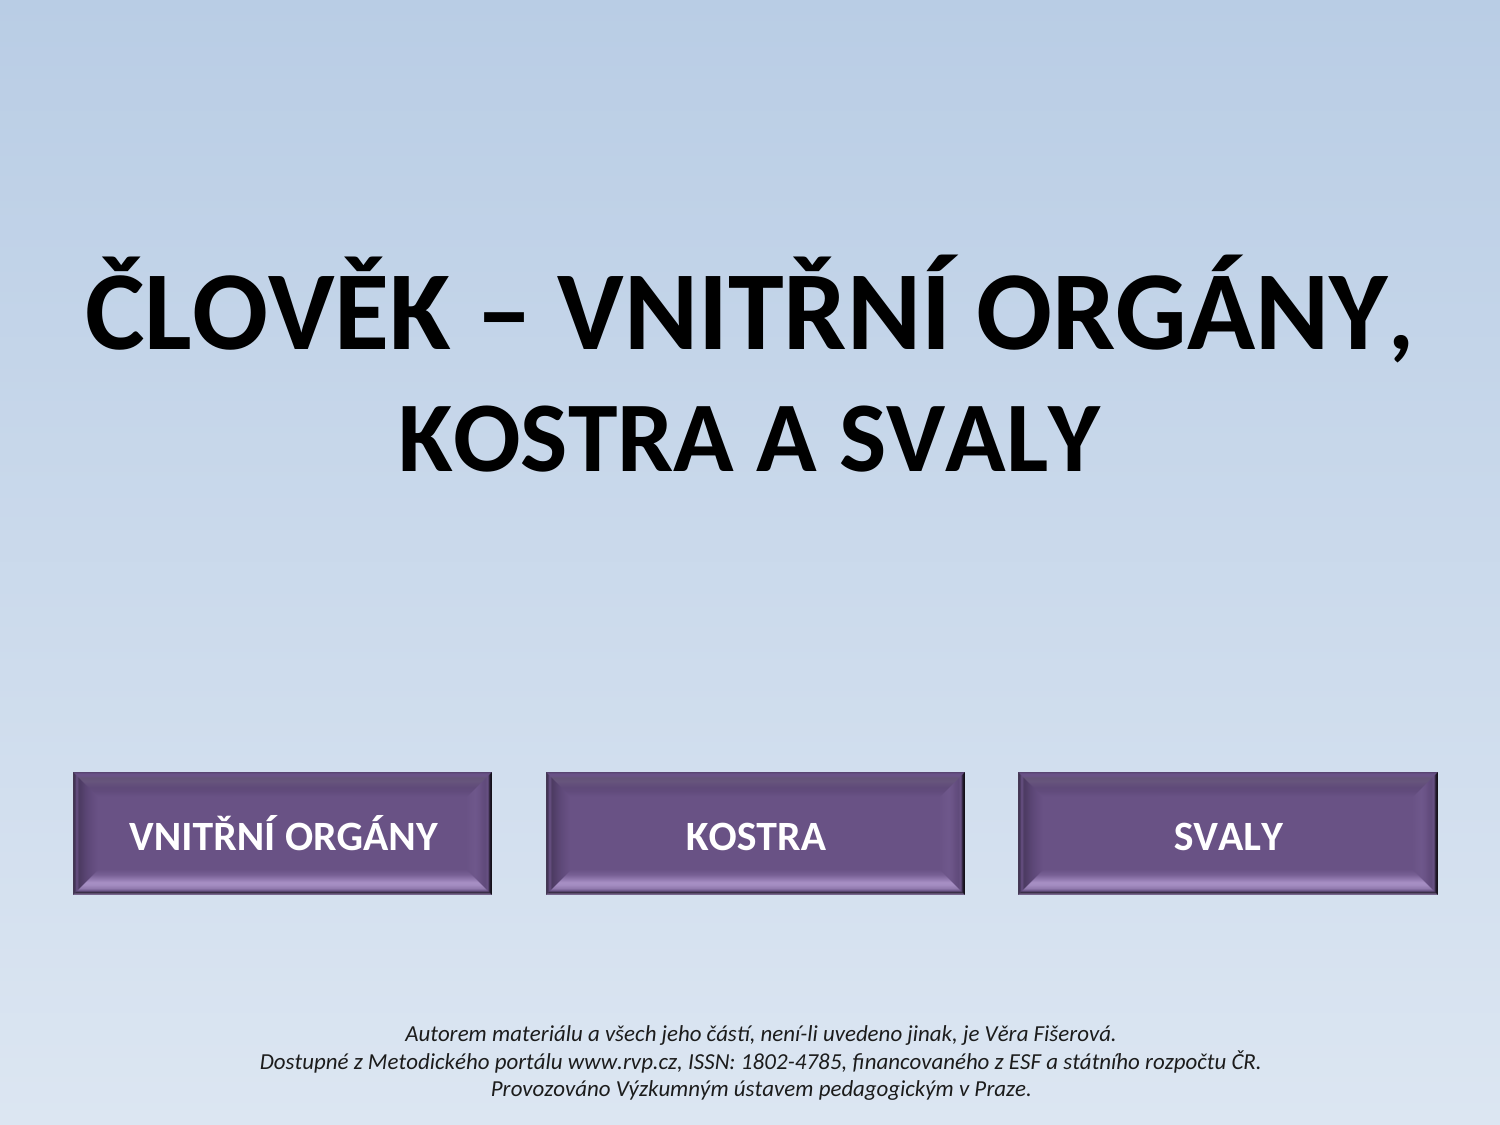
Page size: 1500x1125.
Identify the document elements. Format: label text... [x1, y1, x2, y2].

picture [1016, 770, 1440, 897]
text_box SVALY [1021, 774, 1436, 894]
title ČLOVĚK – VNITŘNÍ ORGÁNY, KOSTRA A SVALY [41, 229, 1459, 500]
picture [544, 770, 967, 897]
text_box Autorem materiálu a všech jeho částí, není-li uvedeno jinak, je Věra Fišerová. Dostupné z Metodického portálu www.rvp.cz, ISSN: 1802-4785, financovaného z ESF a státního rozpočtu ČR. Provozováno Výzkumným ústavem pedagogickým v Praze. [64, 995, 1459, 1125]
picture [71, 770, 494, 897]
text_box VNITŘNÍ ORGÁNY [76, 774, 491, 894]
text_box KOSTRA [549, 774, 963, 894]
